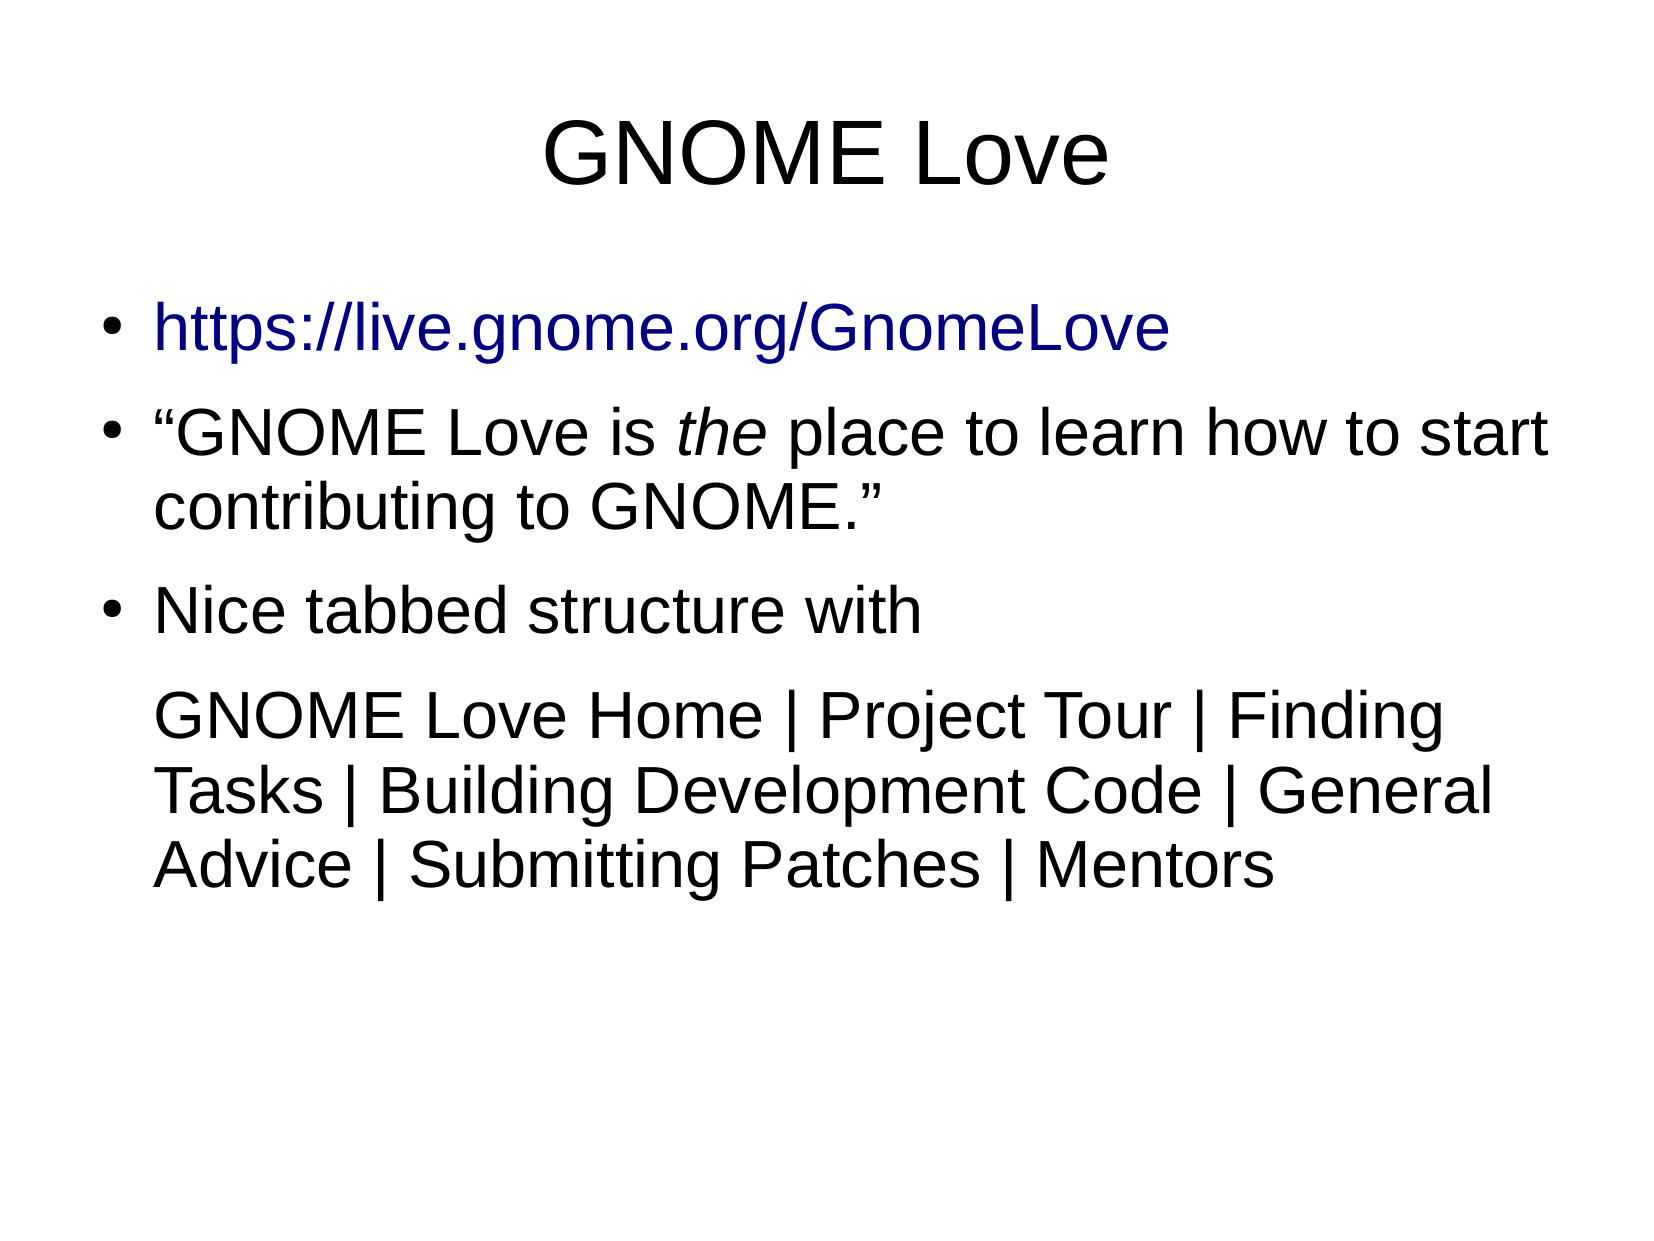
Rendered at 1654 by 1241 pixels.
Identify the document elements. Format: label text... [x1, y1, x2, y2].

list https://live.gnome.org/GnomeLove “GNOME Love is the place to learn how to start contributing to GNOME.” Nice tabbed structure with GNOME Love Home | Project Tour | Finding Tasks | Building Development Code | General Advice | Submitting Patches | Mentors [82, 290, 1571, 1010]
title GNOME Love [82, 49, 1571, 257]
